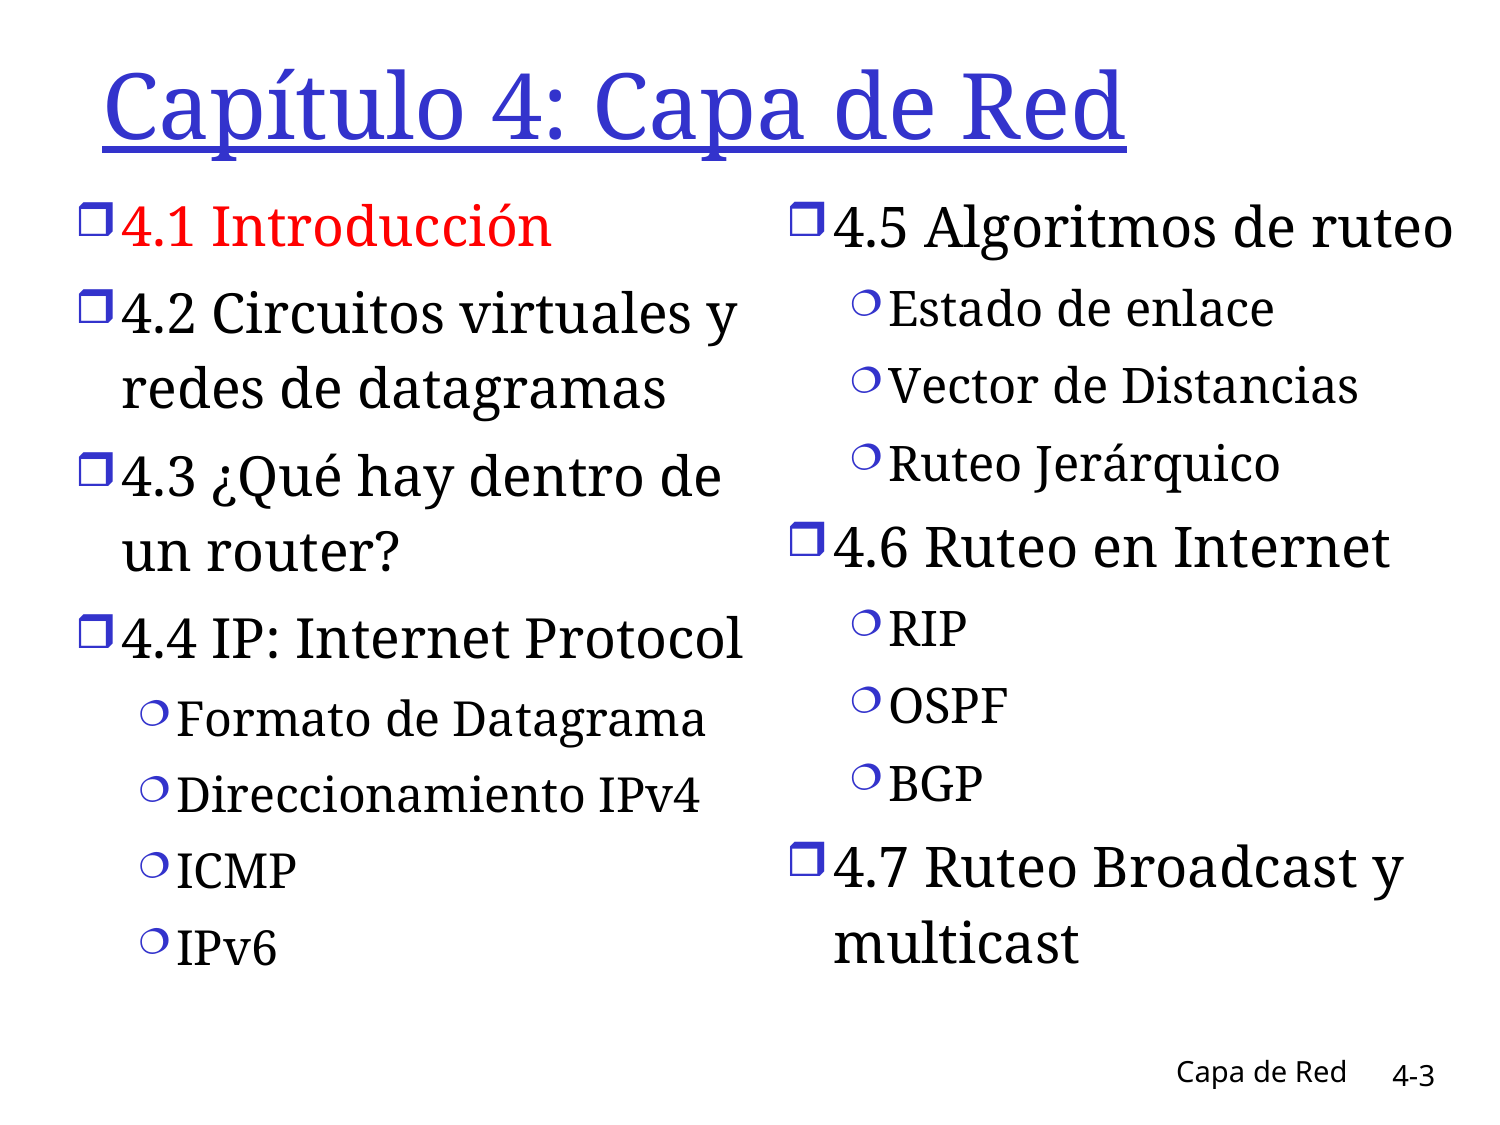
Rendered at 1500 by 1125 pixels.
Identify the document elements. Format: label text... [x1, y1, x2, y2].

title Capítulo 4: Capa de Red [87, 15, 1426, 196]
list 4.5 Algoritmos de ruteo Estado de enlace Vector de Distancias Ruteo Jerárquico 4.6 Ruteo en Internet RIP OSPF BGP 4.7 Ruteo Broadcast y multicast [786, 187, 1463, 1013]
list 4.1 Introducción 4.2 Circuitos virtuales y redes de datagramas 4.3 ¿Qué hay dentro de un router? 4.4 IP: Internet Protocol Formato de Datagrama Direccionamiento IPv4 ICMP IPv6 [75, 187, 753, 1013]
